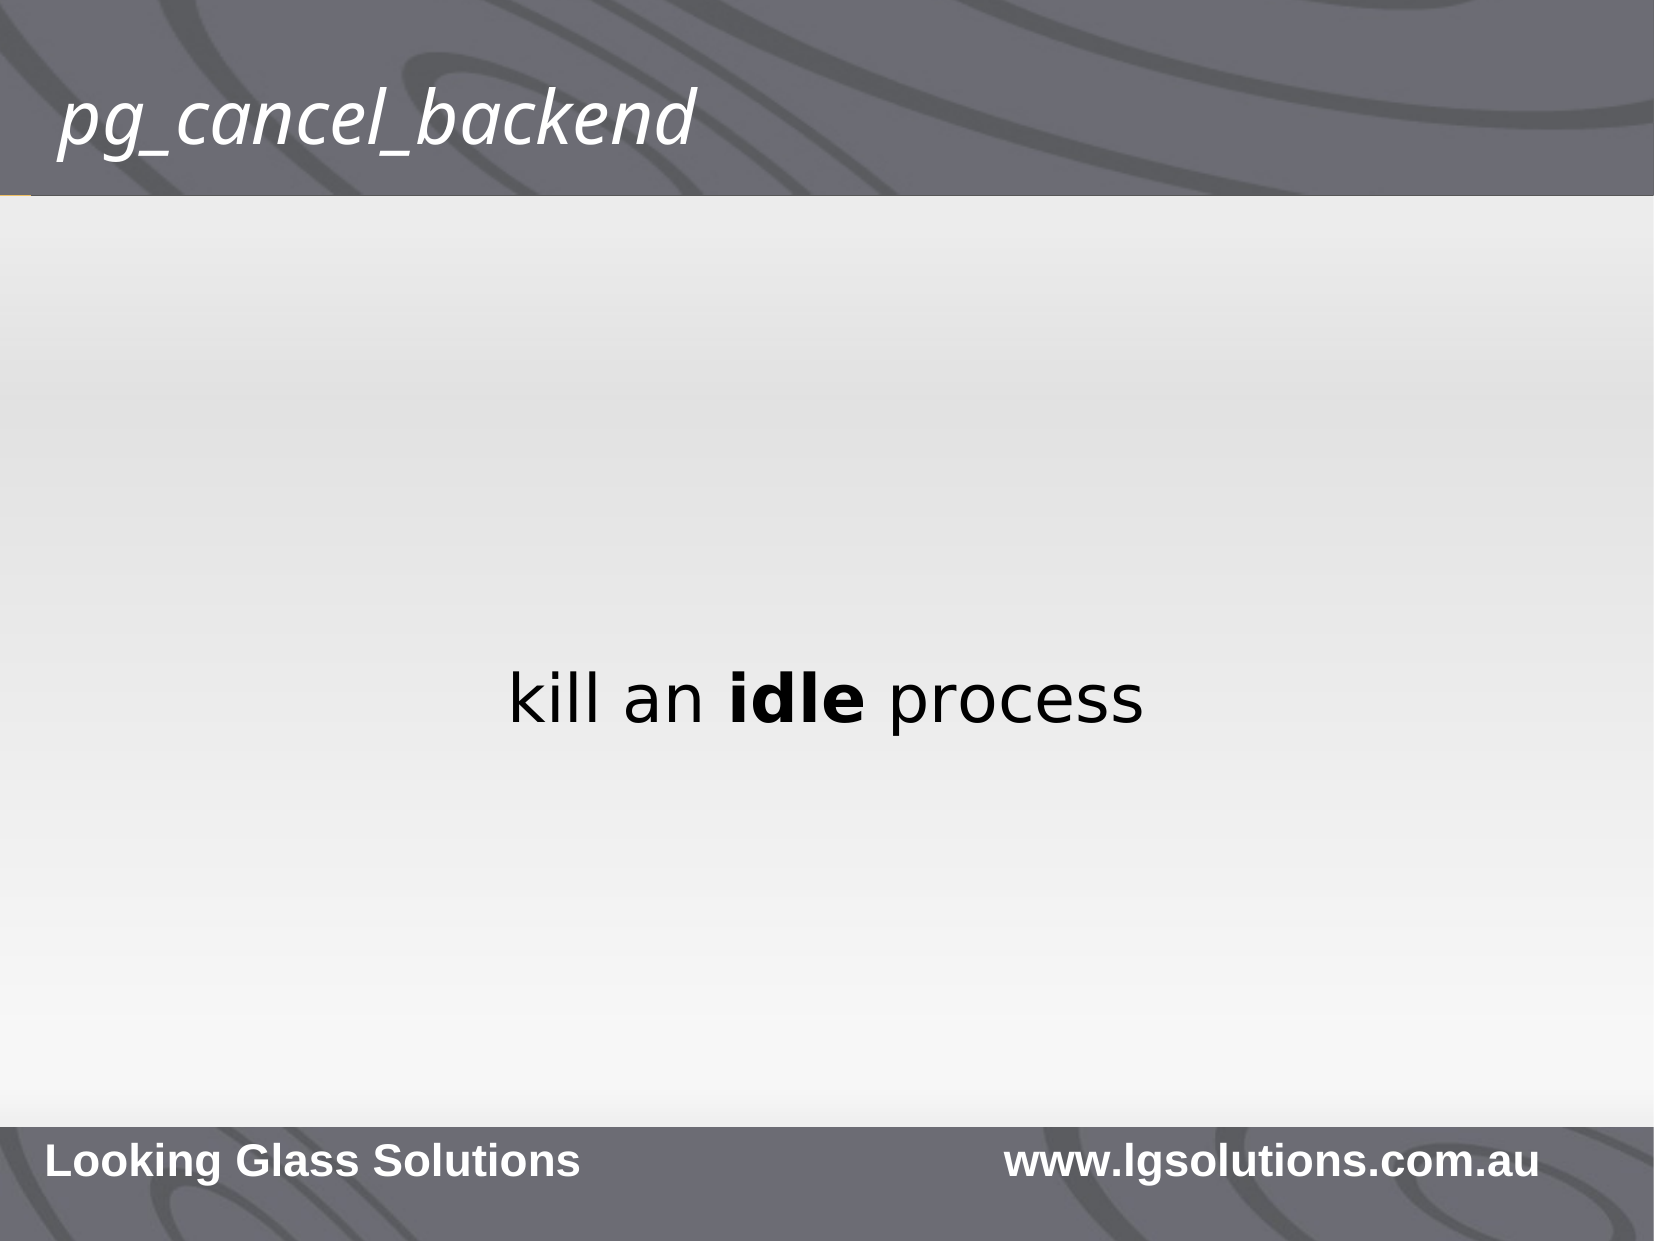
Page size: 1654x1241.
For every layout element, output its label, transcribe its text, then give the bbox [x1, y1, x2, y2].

title pg_cancel_backend [59, 48, 1270, 182]
picture [0, 0, 1654, 1241]
subtitle kill an idle process [82, 297, 1571, 1102]
